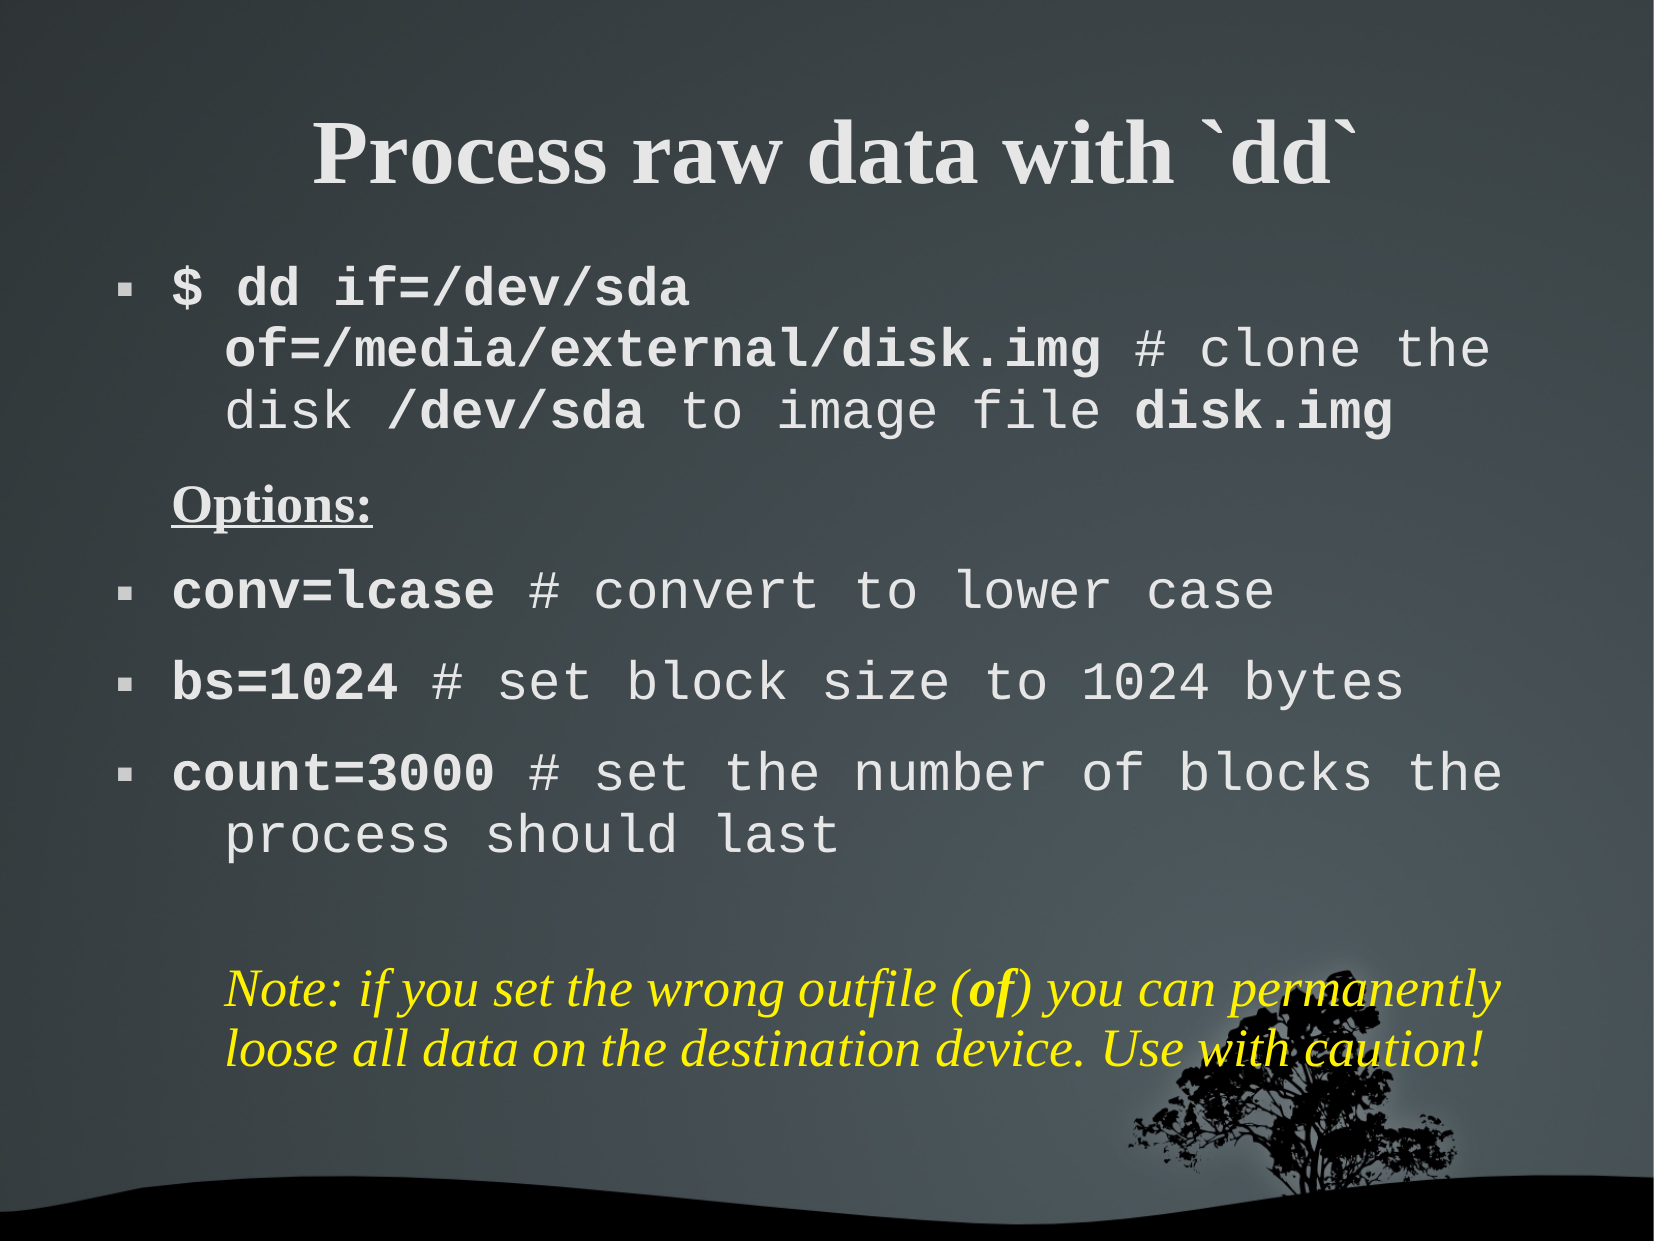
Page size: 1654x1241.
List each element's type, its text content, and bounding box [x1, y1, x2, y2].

title Process raw data with `dd` [82, 33, 1571, 260]
list $ dd if=/dev/sda of=/media/external/disk.img # clone the disk /dev/sda to image file disk.img Options: conv=lcase # convert to lower case bs=1024 # set block size to 1024 bytes count=3000 # set the number of blocks the process should last Note: if you set the wrong outfile (of) you can permanently loose all data on the destination device. Use with caution! [82, 260, 1571, 1105]
picture [0, 0, 1654, 1241]
